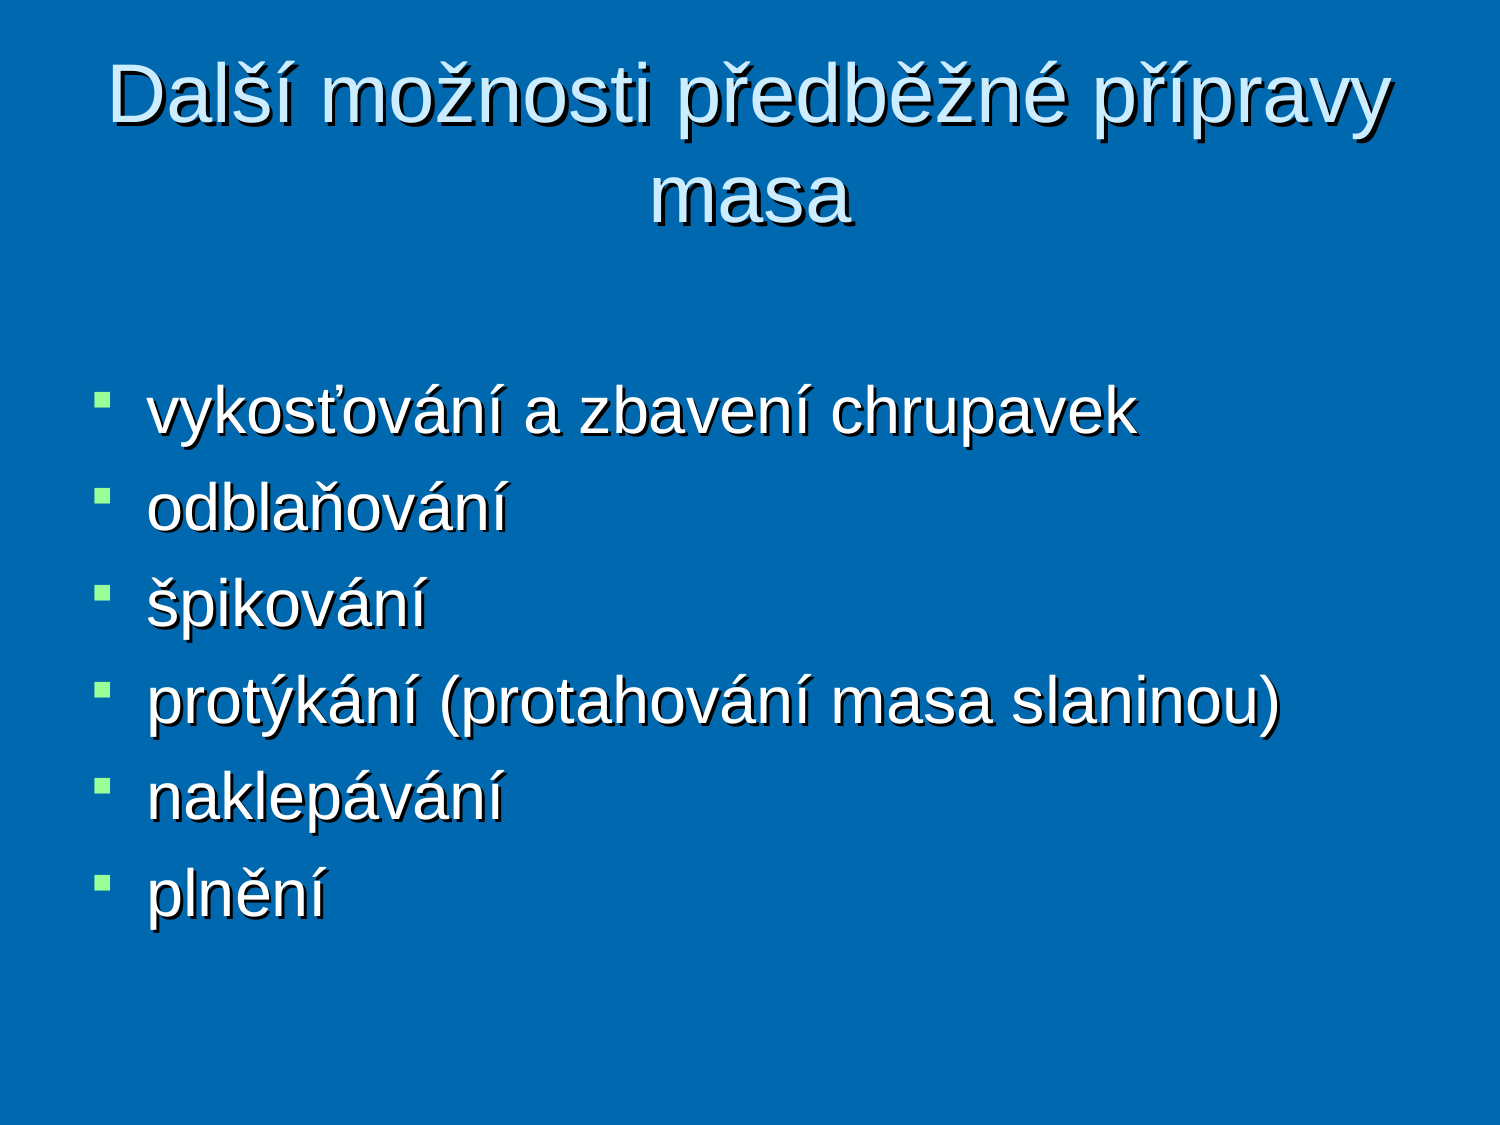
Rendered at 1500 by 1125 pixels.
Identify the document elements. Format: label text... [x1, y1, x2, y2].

title Další možnosti předběžné přípravy masa [75, 31, 1426, 247]
list vykosťování a zbavení chrupavek odblaňování špikování protýkání (protahování masa slaninou) naklepávání plnění [75, 262, 1426, 1006]
